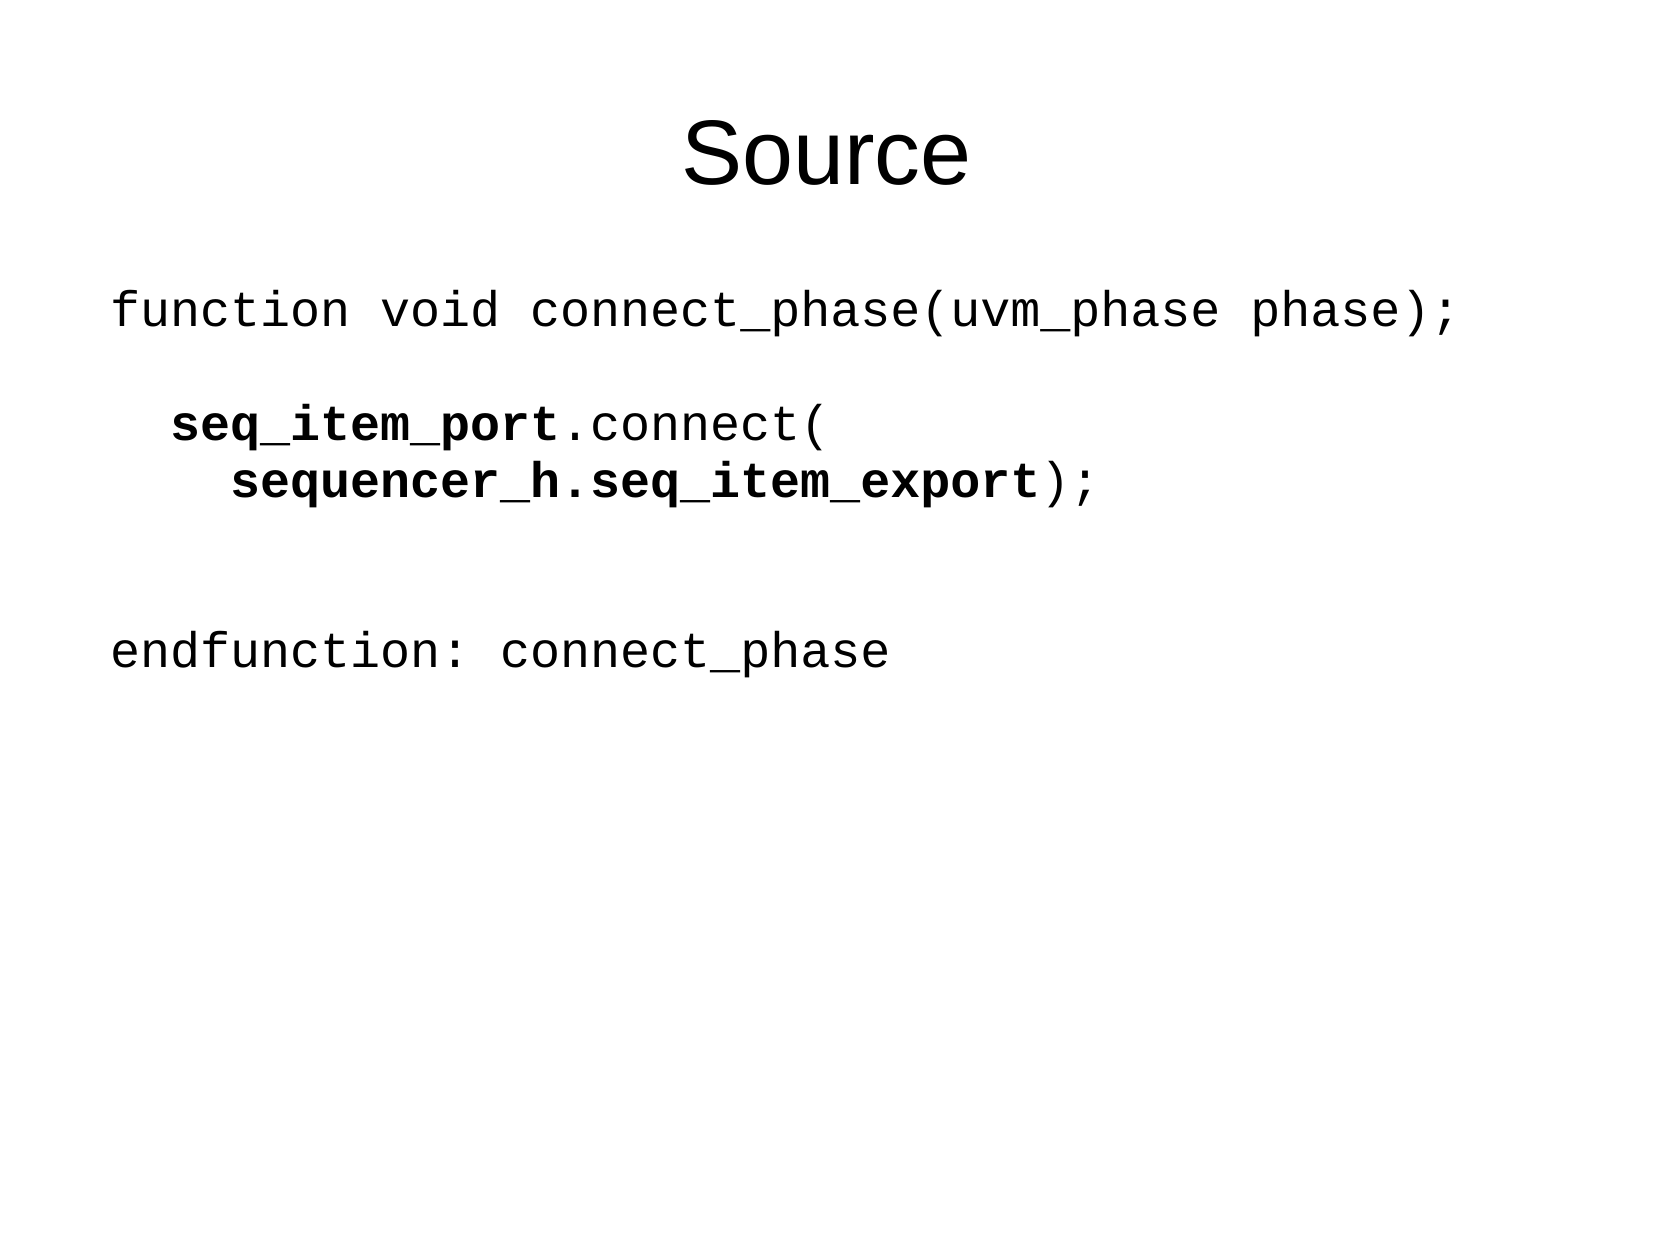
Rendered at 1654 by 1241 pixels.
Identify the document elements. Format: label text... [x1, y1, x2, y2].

list function void connect_phase(uvm_phase phase); seq_item_port.connect( sequencer_h.seq_item_export); endfunction: connect_phase [110, 285, 1461, 1156]
title Source [82, 49, 1571, 257]
